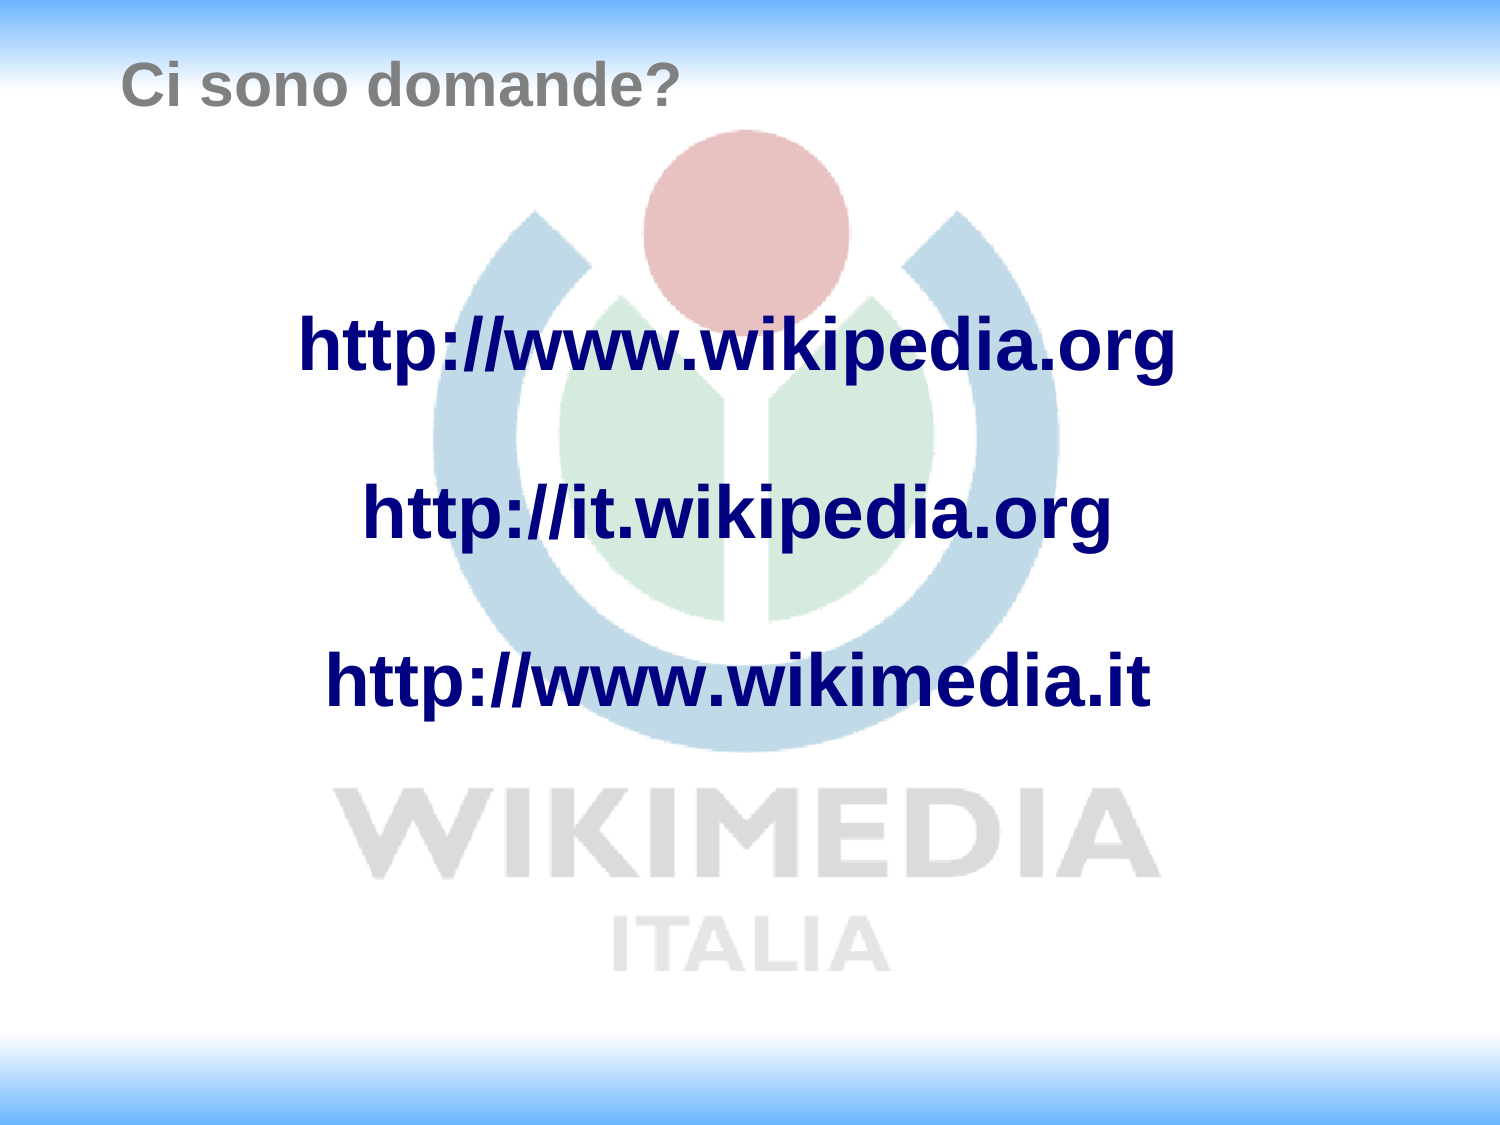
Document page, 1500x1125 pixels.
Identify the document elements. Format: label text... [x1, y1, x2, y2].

text_box [0, 1034, 1500, 1125]
text_box [0, 0, 1500, 91]
text_box http://www.wikipedia.org http://it.wikipedia.org http://www.wikimedia.it [118, 295, 1359, 730]
picture [75, 91, 1426, 1034]
text_box Ci sono domande? [120, 50, 1479, 120]
